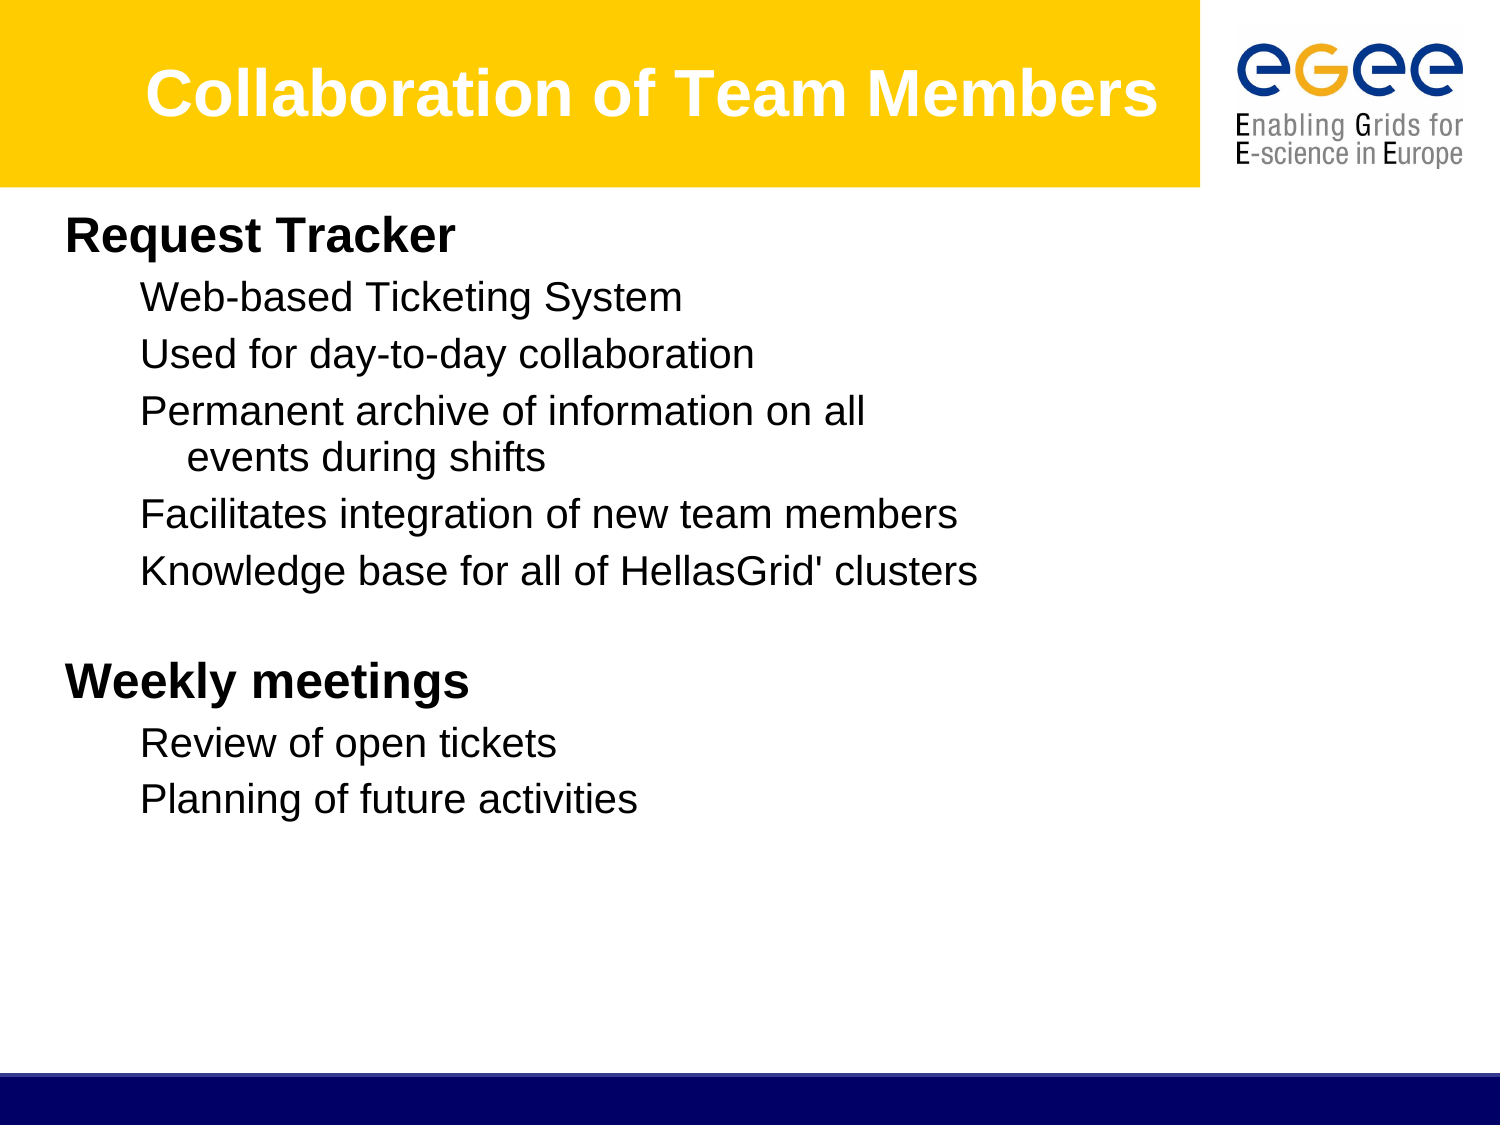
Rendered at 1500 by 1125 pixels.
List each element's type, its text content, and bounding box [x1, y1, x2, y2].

picture [1237, 24, 1463, 169]
list Request Tracker Web-based Ticketing System Used for day-to-day collaboration Permanent archive of information on all events during shifts Facilitates integration of new team members Knowledge base for all of HellasGrid' clusters Weekly meetings Review of open tickets Planning of future activities [50, 200, 1463, 1013]
title Collaboration of Team Members [12, 37, 1175, 150]
